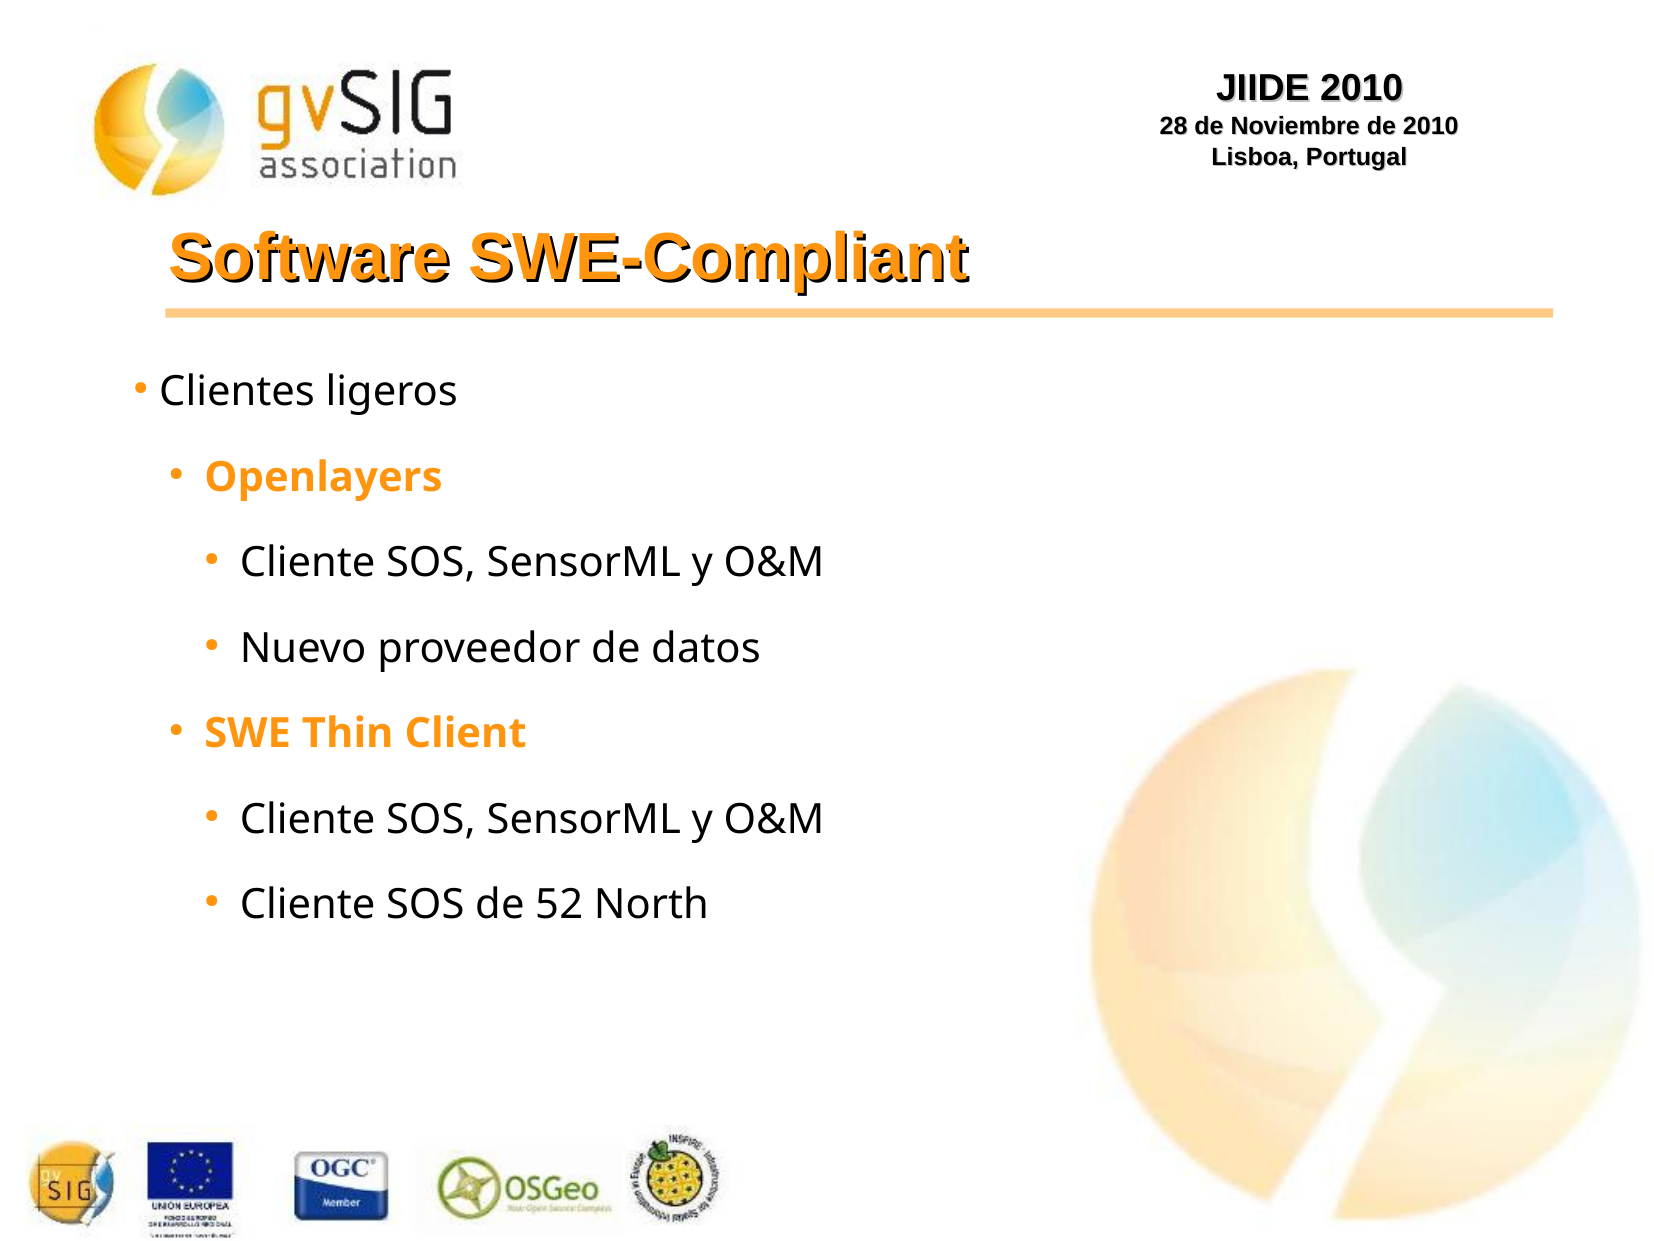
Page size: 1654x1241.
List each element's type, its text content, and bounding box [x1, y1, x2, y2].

picture [1, 0, 1654, 1241]
text_box Clientes ligeros Openlayers Cliente SOS, SensorML y O&M Nuevo proveedor de datos SWE Thin Client Cliente SOS, SensorML y O&M Cliente SOS de 52 North [118, 325, 1477, 971]
text_box Software SWE-Compliant [153, 212, 985, 302]
